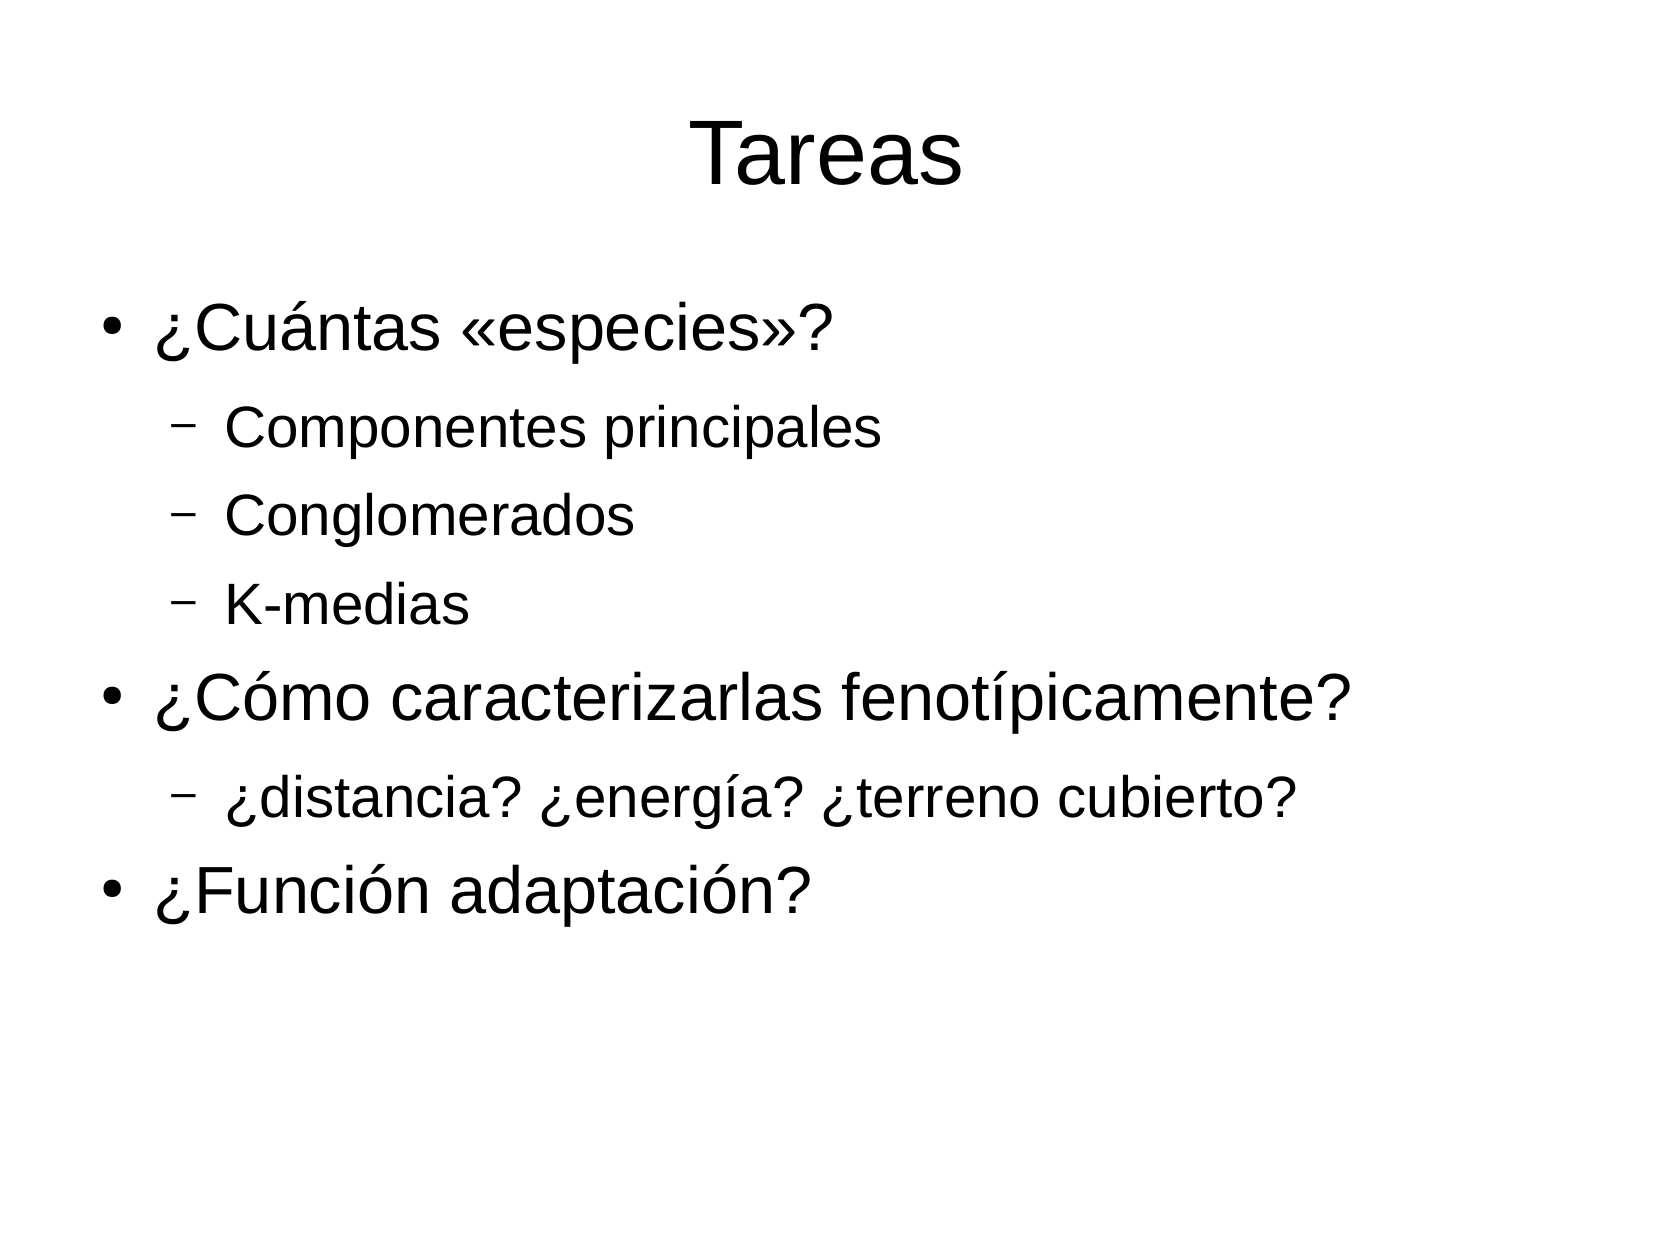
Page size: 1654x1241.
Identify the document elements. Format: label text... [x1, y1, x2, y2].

list ¿Cuántas «especies»? Componentes principales Conglomerados K-medias ¿Cómo caracterizarlas fenotípicamente? ¿distancia? ¿energía? ¿terreno cubierto? ¿Función adaptación? [82, 290, 1571, 1010]
title Tareas [82, 49, 1571, 257]
